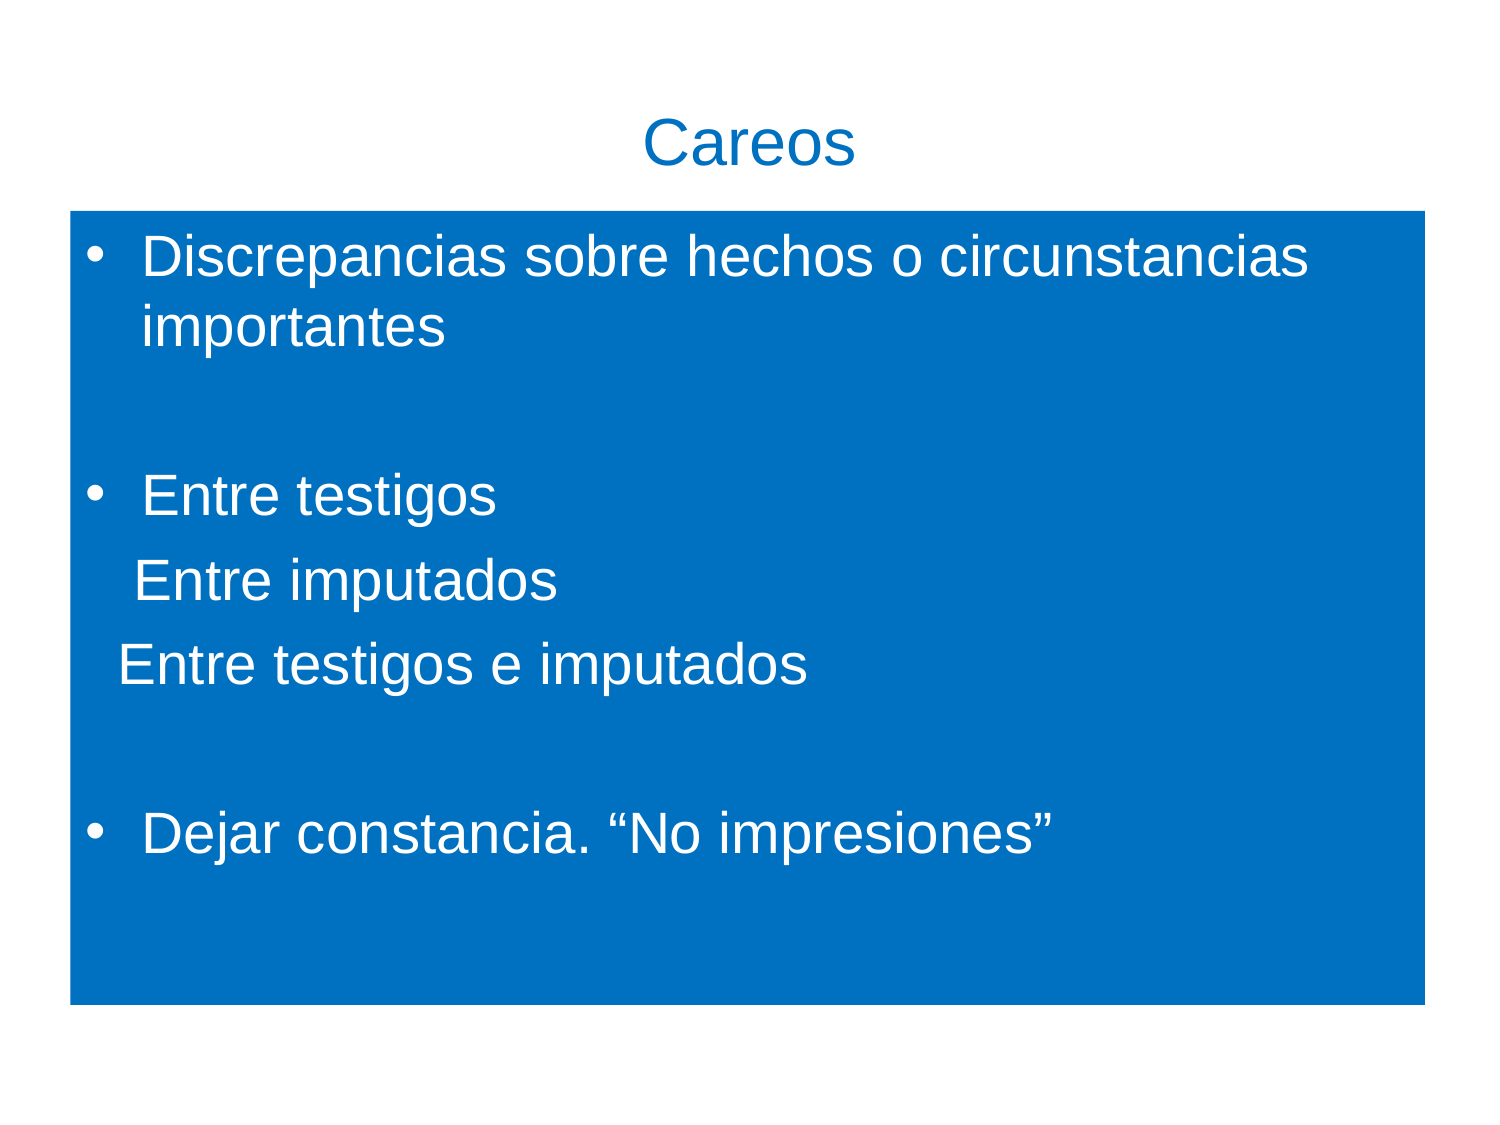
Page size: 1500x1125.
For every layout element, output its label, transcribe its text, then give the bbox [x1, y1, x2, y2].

list Discrepancias sobre hechos o circunstancias importantes Entre testigos Entre imputados Entre testigos e imputados Dejar constancia. “No impresiones” [70, 210, 1425, 1005]
title Careos [75, 45, 1426, 233]
